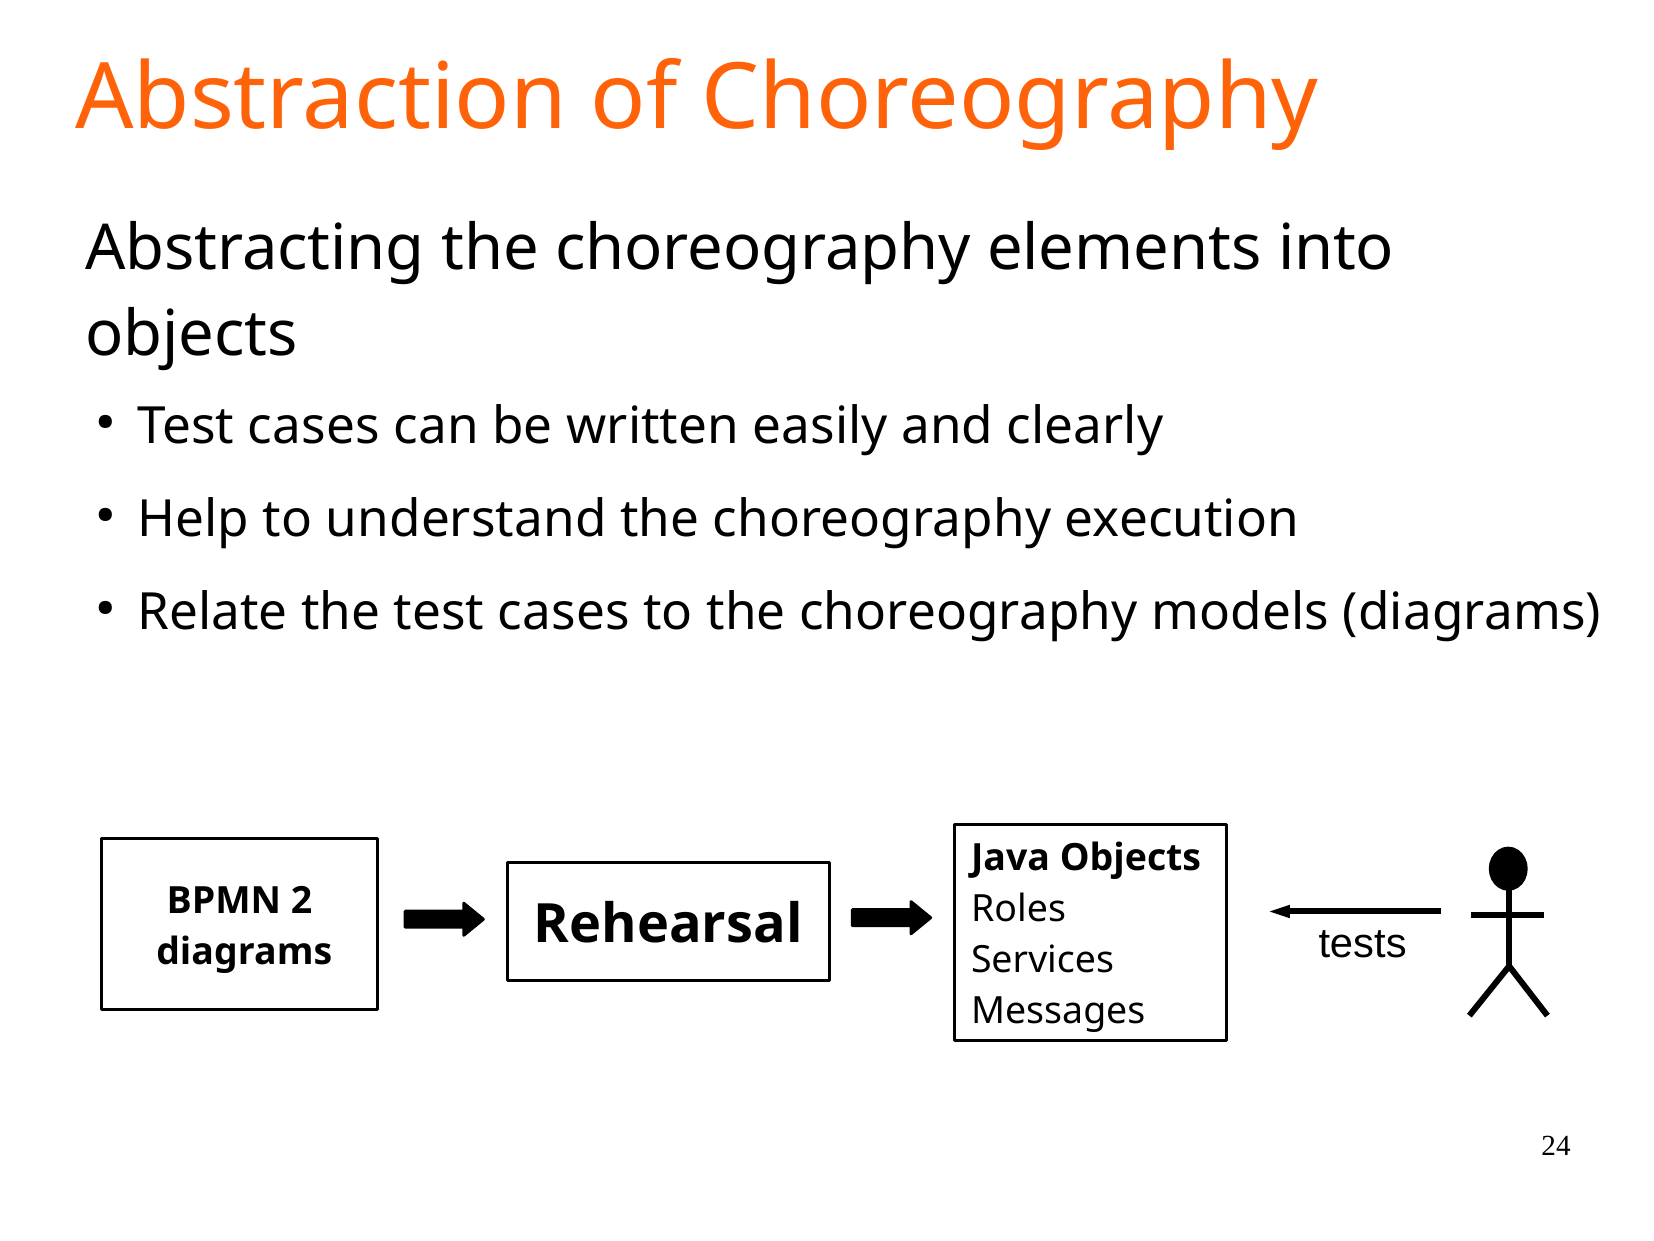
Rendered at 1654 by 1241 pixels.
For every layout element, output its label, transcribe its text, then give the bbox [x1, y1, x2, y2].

text_box [405, 903, 484, 936]
text_box [852, 901, 931, 934]
list Test cases can be written easily and clearly Help to understand the choreography execution Relate the test cases to the choreography models (diagrams) [82, 388, 1613, 716]
text_box Java Objects Roles Services Messages [954, 824, 1227, 1041]
text_box [1490, 848, 1527, 889]
text_box BPMN 2 diagrams [101, 838, 378, 1010]
text_box Rehearsal [507, 862, 830, 981]
text_box tests [1302, 910, 1482, 976]
title Abstraction of Choreography [75, 0, 1564, 186]
list Abstracting the choreography elements into objects [17, 201, 1538, 376]
